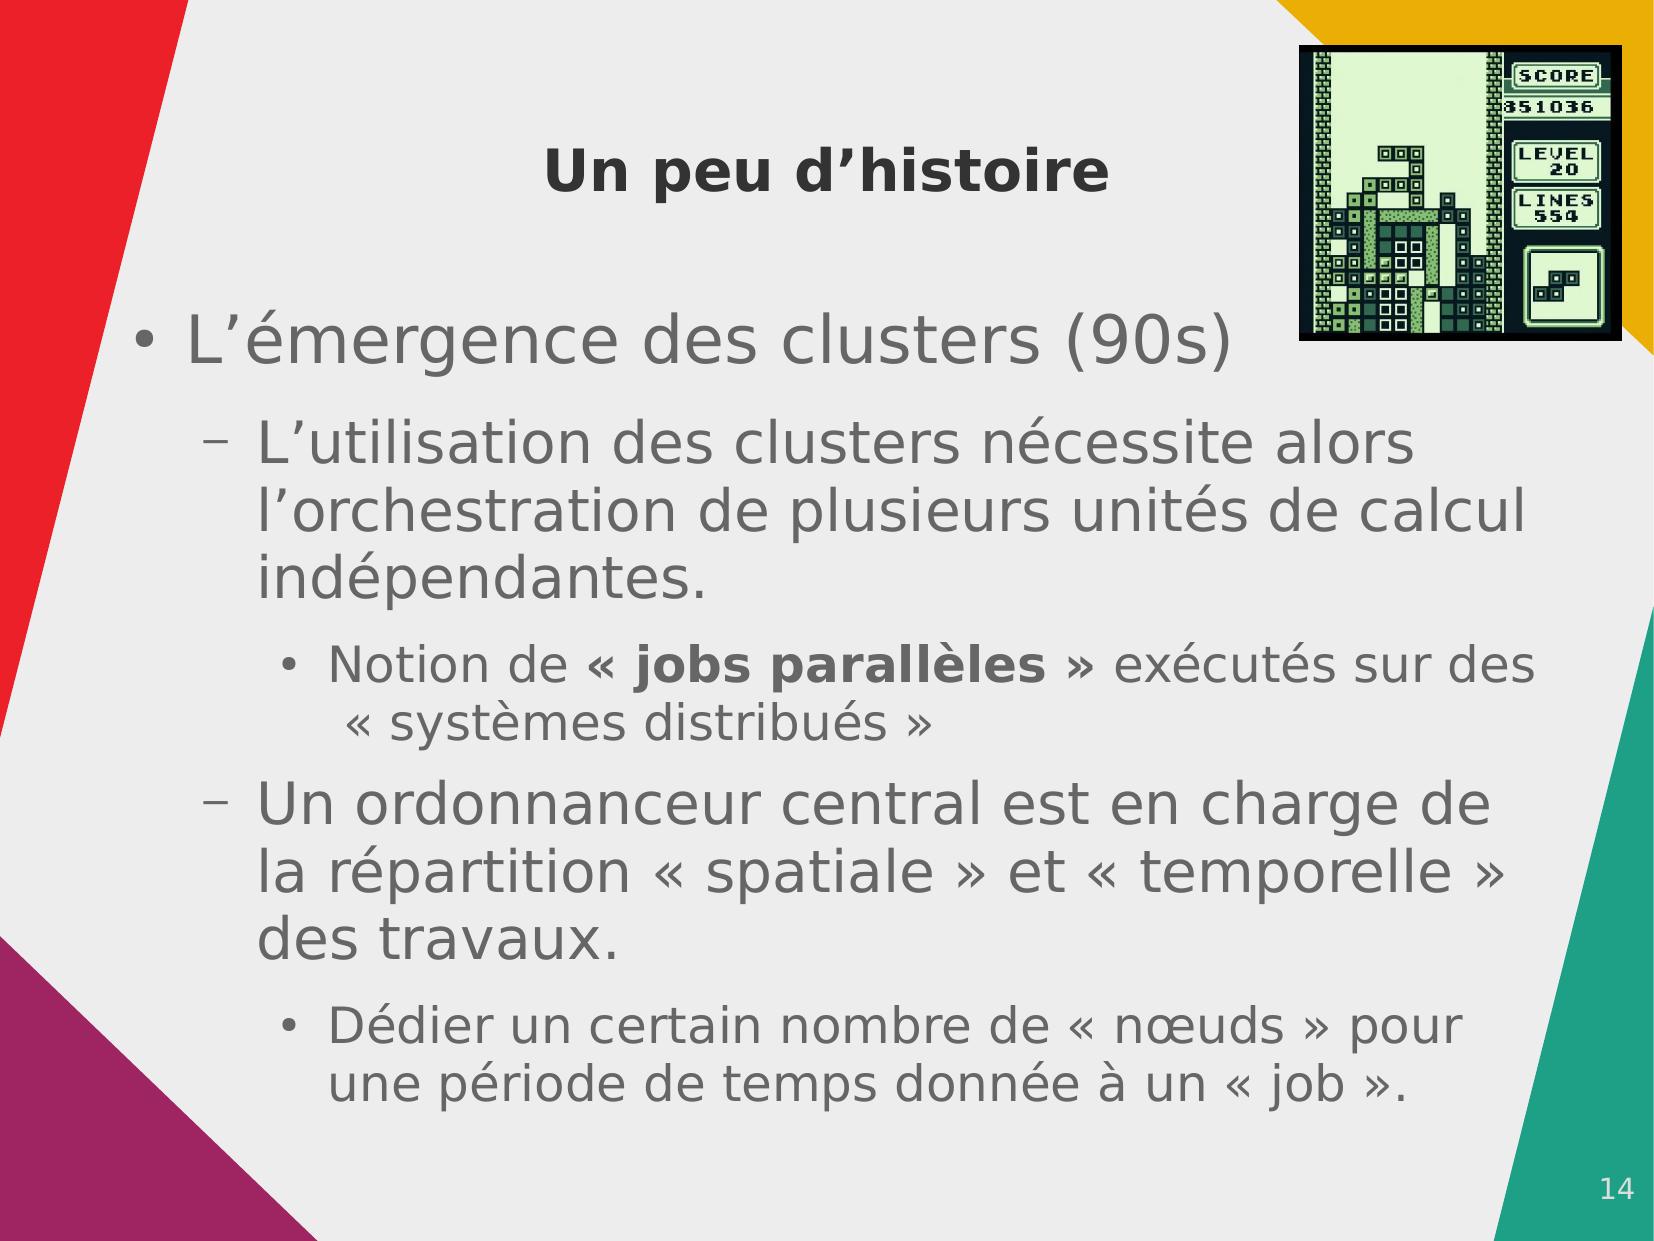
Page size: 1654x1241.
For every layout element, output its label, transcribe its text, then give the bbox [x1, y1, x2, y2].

list L’émergence des clusters (90s) L’utilisation des clusters nécessite alors l’orchestration de plusieurs unités de calcul indépendantes. Notion de « jobs parallèles » exécutés sur des « systèmes distribués » Un ordonnanceur central est en charge de la répartition « spatiale » et « temporelle » des travaux. Dédier un certain nombre de « nœuds » pour une période de temps donnée à un « job ». [114, 302, 1539, 1217]
title Un peu d’histoire [114, 73, 1299, 271]
picture [1299, 45, 1622, 341]
